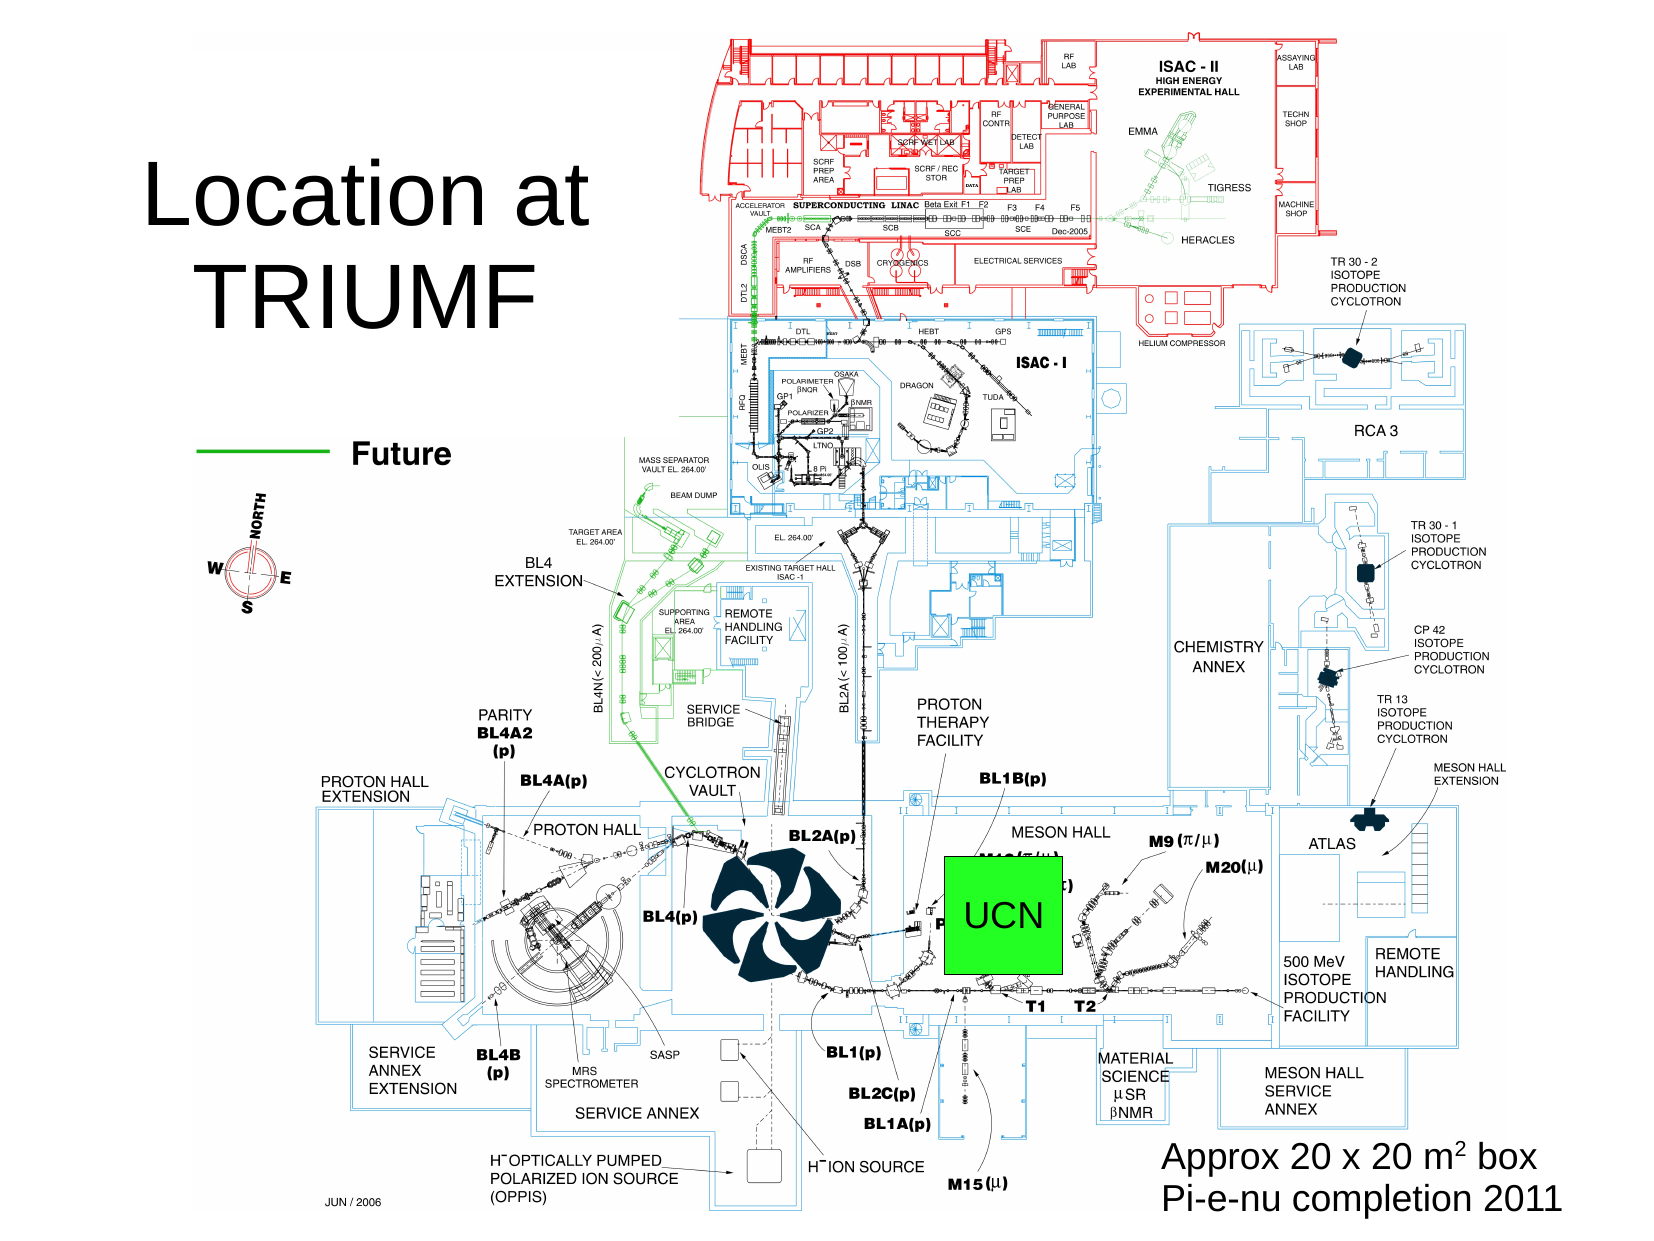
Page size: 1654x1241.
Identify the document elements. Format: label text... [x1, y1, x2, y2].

title Location at TRIUMF [53, 53, 680, 438]
text_box UCN [944, 856, 1063, 975]
text_box Approx 20 x 20 m2 box Pi-e-nu completion 2011 [1135, 1127, 1589, 1236]
picture [193, 32, 1506, 1211]
